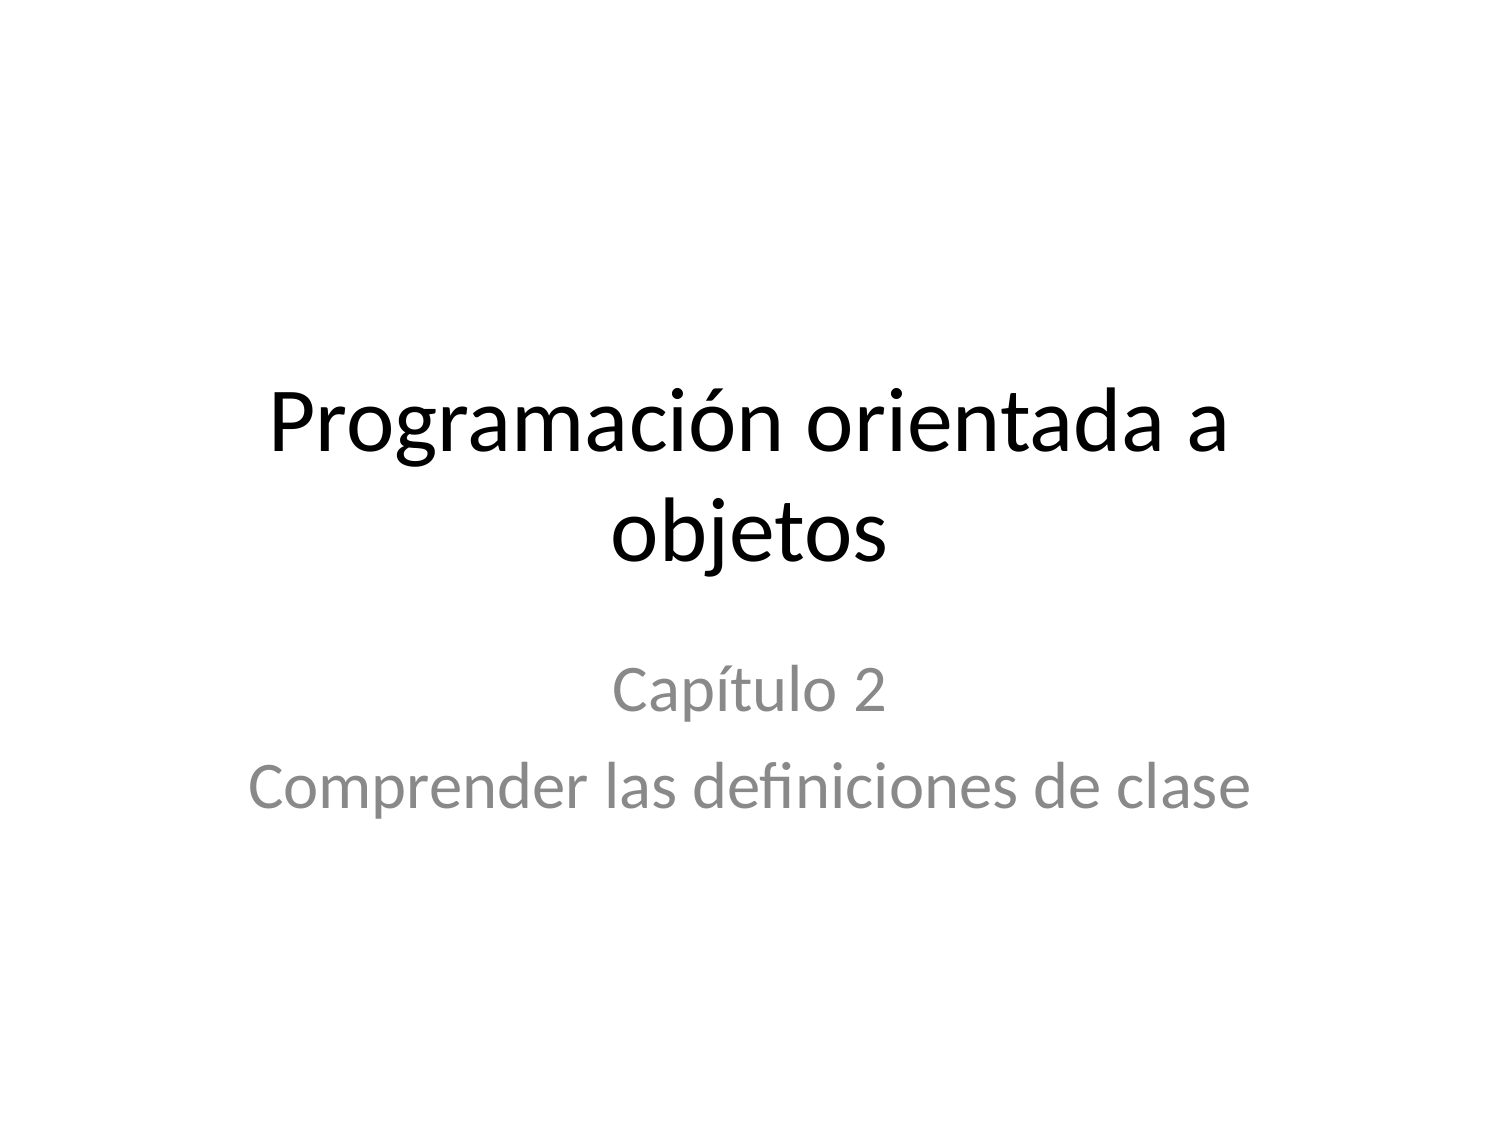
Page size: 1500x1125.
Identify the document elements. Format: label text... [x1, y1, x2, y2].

subtitle Capítulo 2 Comprender las definiciones de clase [225, 637, 1276, 925]
title Programación orientada a objetos [112, 349, 1388, 591]
